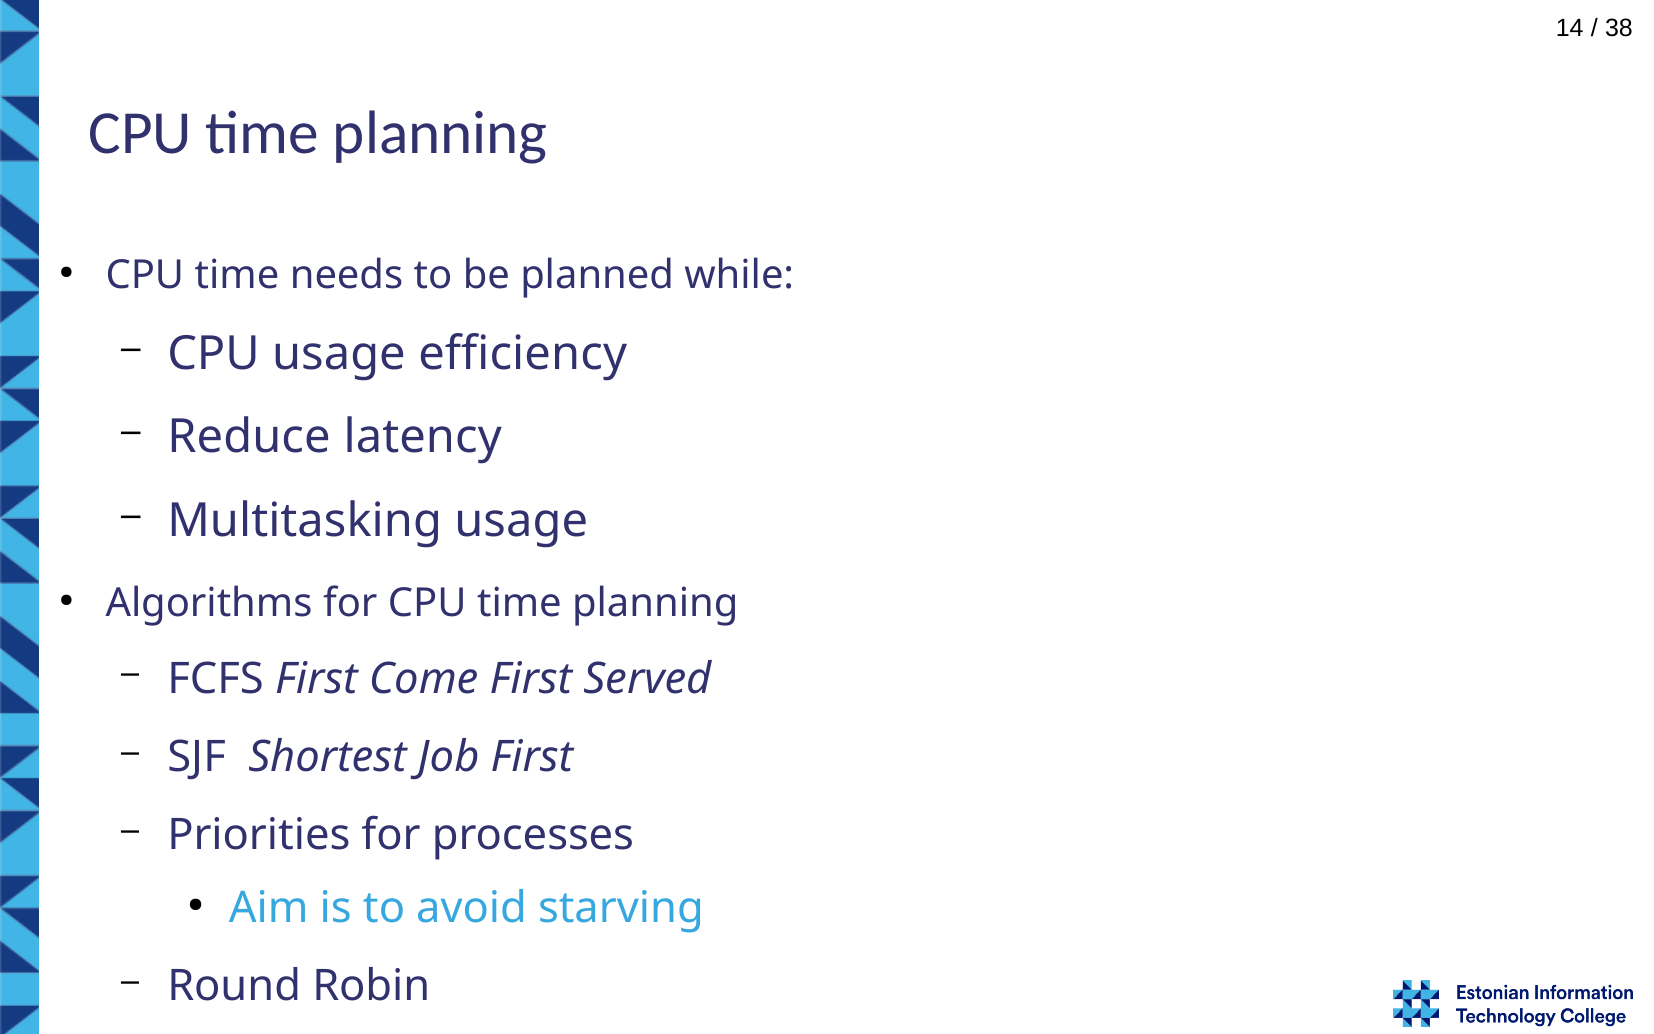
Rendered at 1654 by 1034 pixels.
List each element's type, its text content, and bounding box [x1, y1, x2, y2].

title CPU time planning [88, 88, 1565, 188]
picture [1393, 980, 1633, 1027]
list CPU time needs to be planned while: CPU usage efficiency Reduce latency Multitasking usage Algorithms for CPU time planning FCFS First Come First Served SJF Shortest Job First Priorities for processes Aim is to avoid starving Round Robin [44, 246, 1611, 1020]
